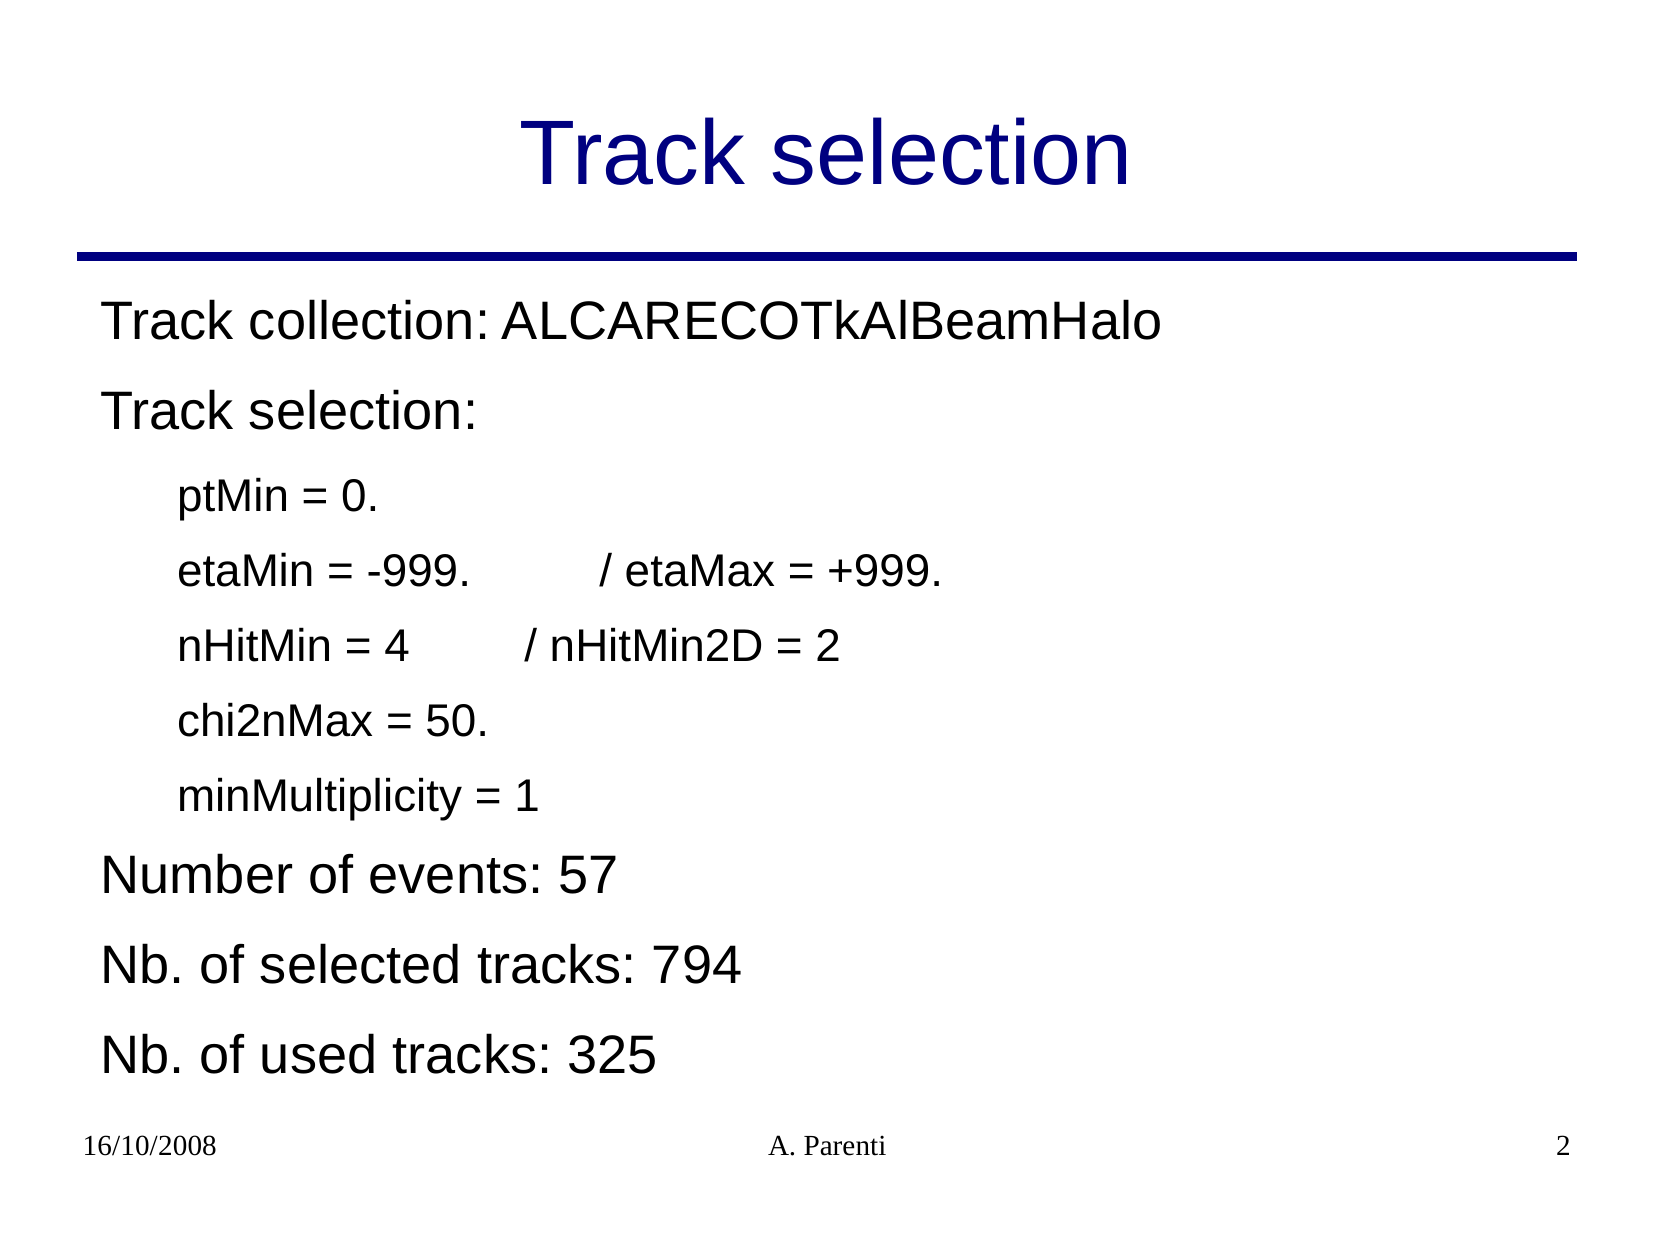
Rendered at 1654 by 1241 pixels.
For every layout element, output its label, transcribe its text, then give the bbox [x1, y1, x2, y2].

title Track selection [82, 56, 1571, 250]
list Track collection: ALCARECOTkAlBeamHalo Track selection: ptMin = 0. etaMin = -999. / etaMax = +999. nHitMin = 4 / nHitMin2D = 2 chi2nMax = 50. minMultiplicity = 1 Number of events: 57 Nb. of selected tracks: 794 Nb. of used tracks: 325 [82, 290, 1571, 1094]
